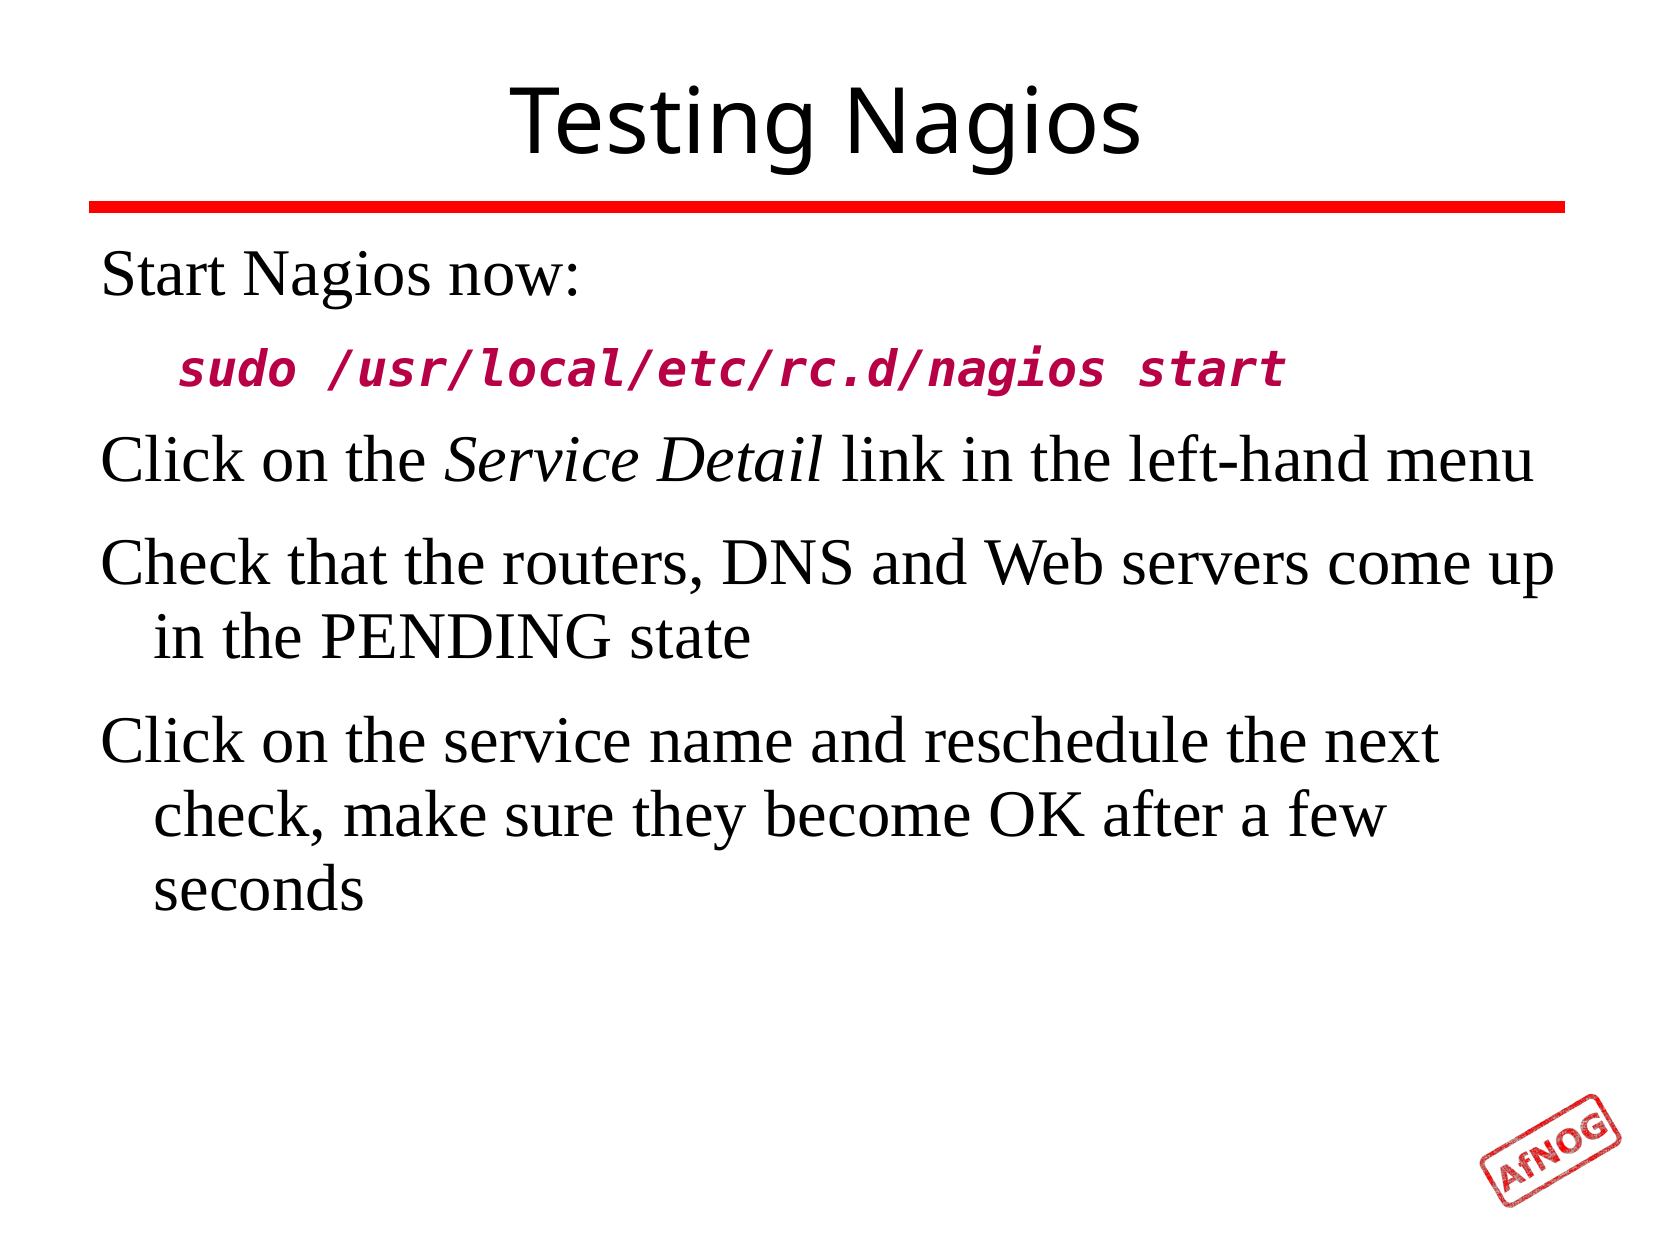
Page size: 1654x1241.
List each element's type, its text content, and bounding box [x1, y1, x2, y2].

list Start Nagios now: sudo /usr/local/etc/rc.d/nagios start Click on the Service Detail link in the left-hand menu Check that the routers, DNS and Web servers come up in the PENDING state Click on the service name and reschedule the next check, make sure they become OK after a few seconds [82, 236, 1571, 1108]
picture [1476, 1090, 1625, 1211]
title Testing Nagios [88, 36, 1565, 200]
